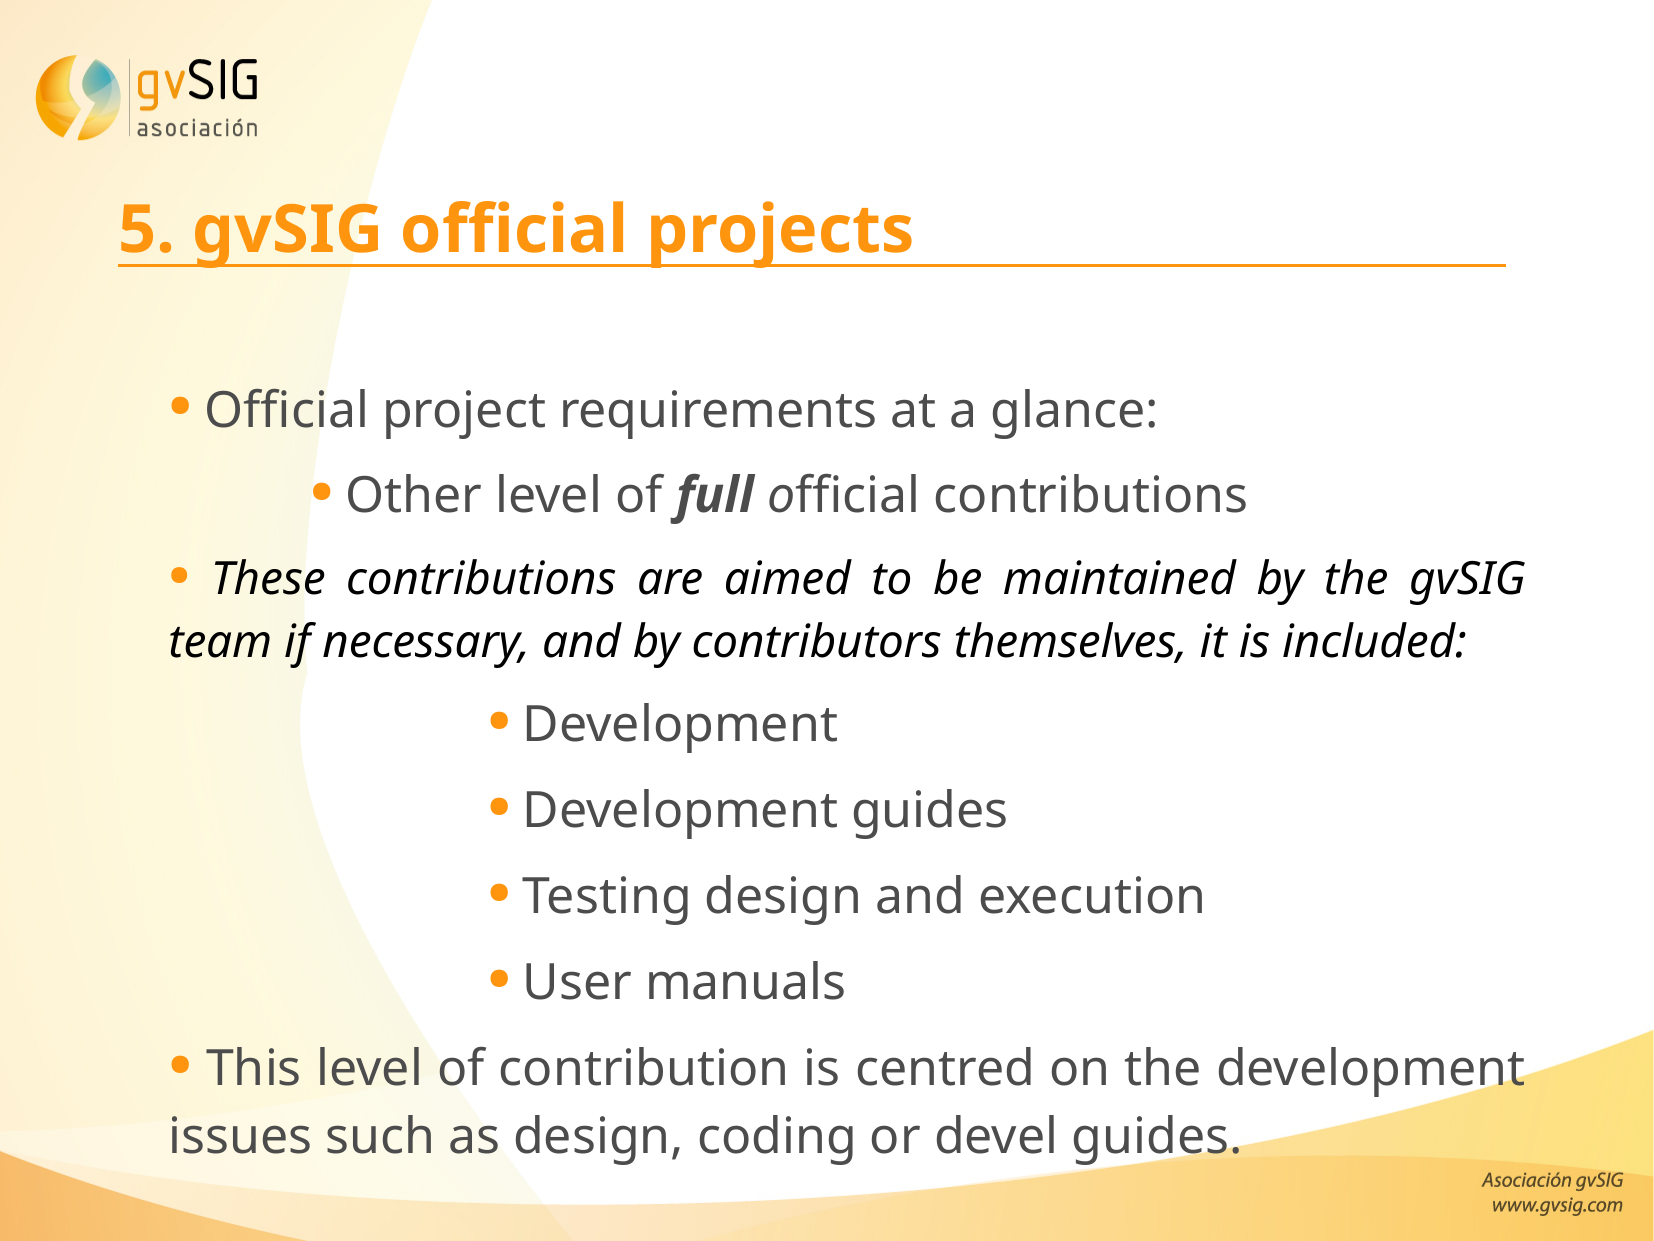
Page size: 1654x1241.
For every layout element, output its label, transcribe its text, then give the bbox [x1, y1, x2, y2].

text_box Official project requirements at a glance: Other level of full official contributions These contributions are aimed to be maintained by the gvSIG team if necessary, and by contributors themselves, it is included: Development Development guides Testing design and execution User manuals This level of contribution is centred on the development issues such as design, coding or devel guides. [153, 366, 1542, 1189]
title 5. gvSIG official projects [118, 177, 1607, 276]
picture [0, 0, 1654, 1241]
